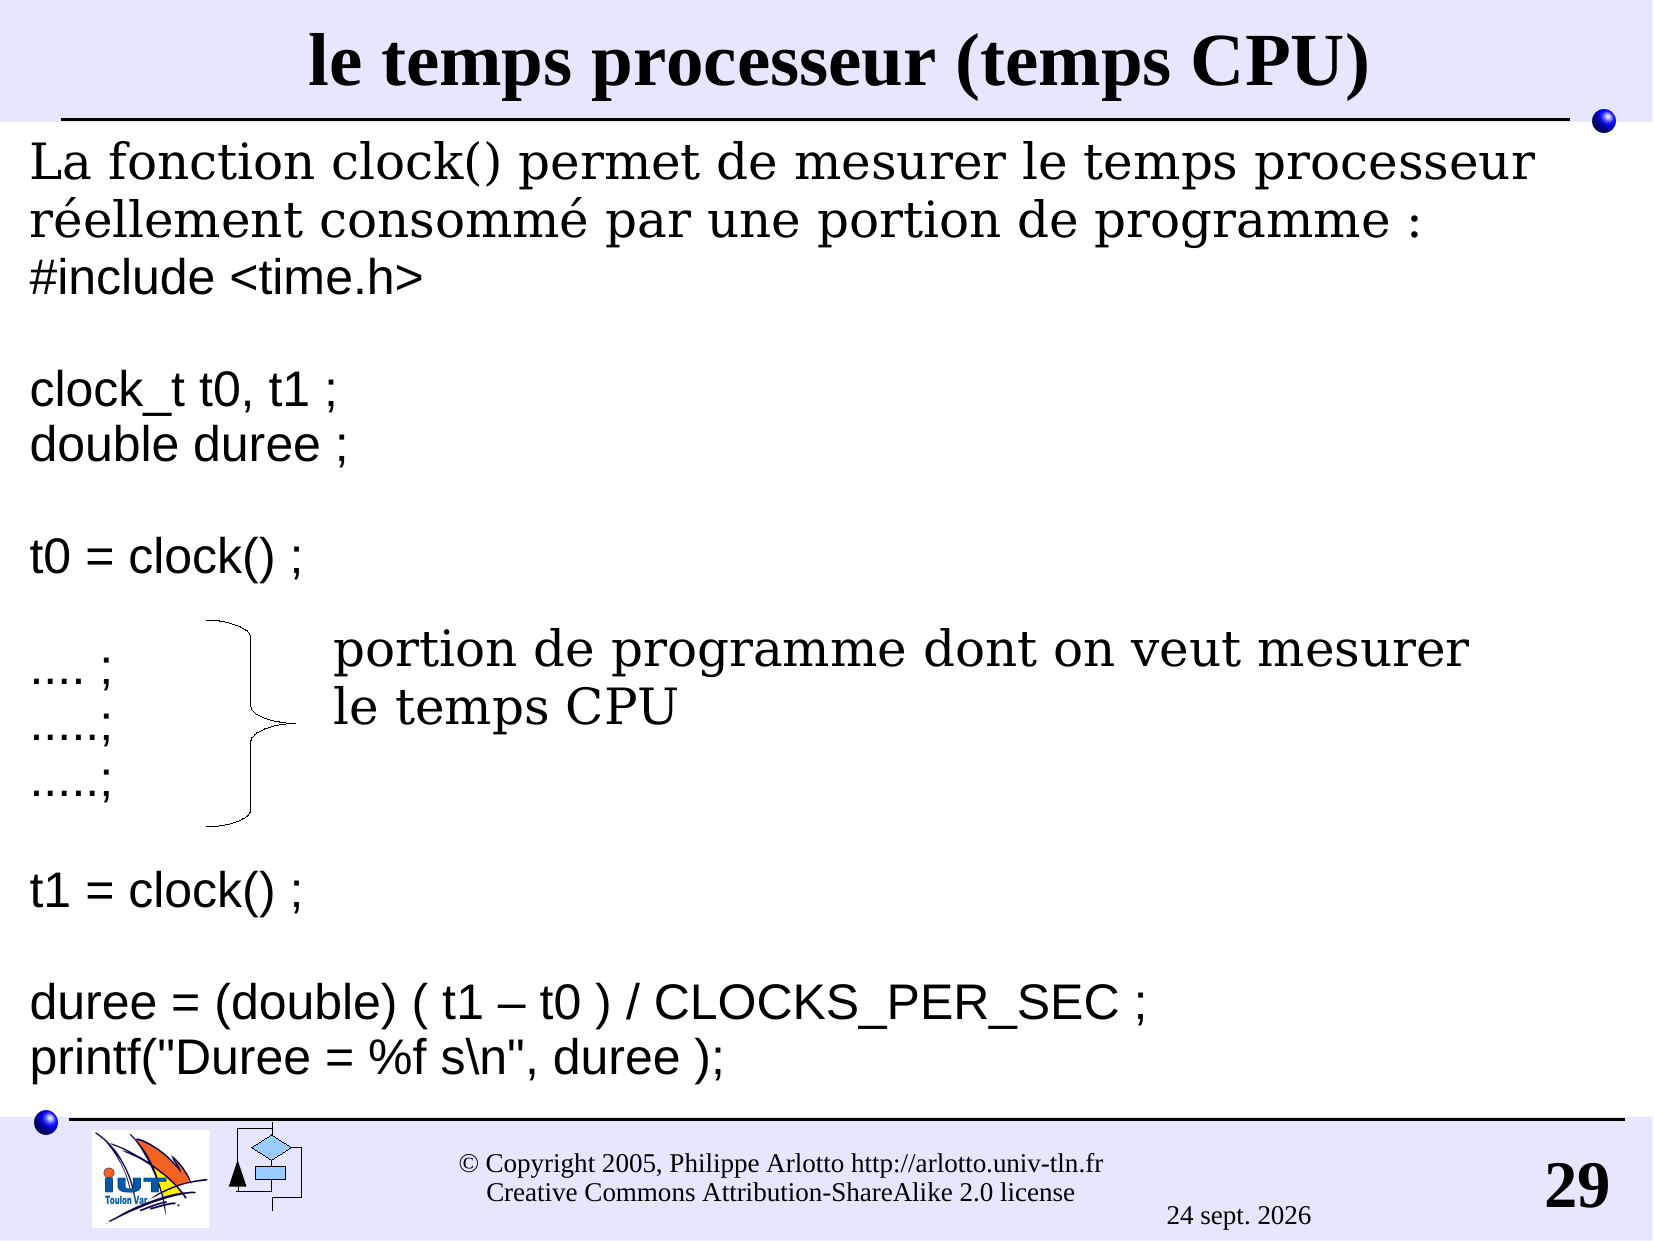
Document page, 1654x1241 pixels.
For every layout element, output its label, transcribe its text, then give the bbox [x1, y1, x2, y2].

text_box La fonction clock() permet de mesurer le temps processeur réellement consommé par une portion de programme : #include <time.h> clock_t t0, t1 ; double duree ; t0 = clock() ; .... ; .....; .....; t1 = clock() ; duree = (double) ( t1 – t0 ) / CLOCKS_PER_SEC ; printf("Duree = %f s\n", duree ); [29, 132, 1537, 1198]
title le temps processeur (temps CPU) [95, 11, 1585, 110]
text_box portion de programme dont on veut mesurer le temps CPU [333, 620, 1471, 737]
